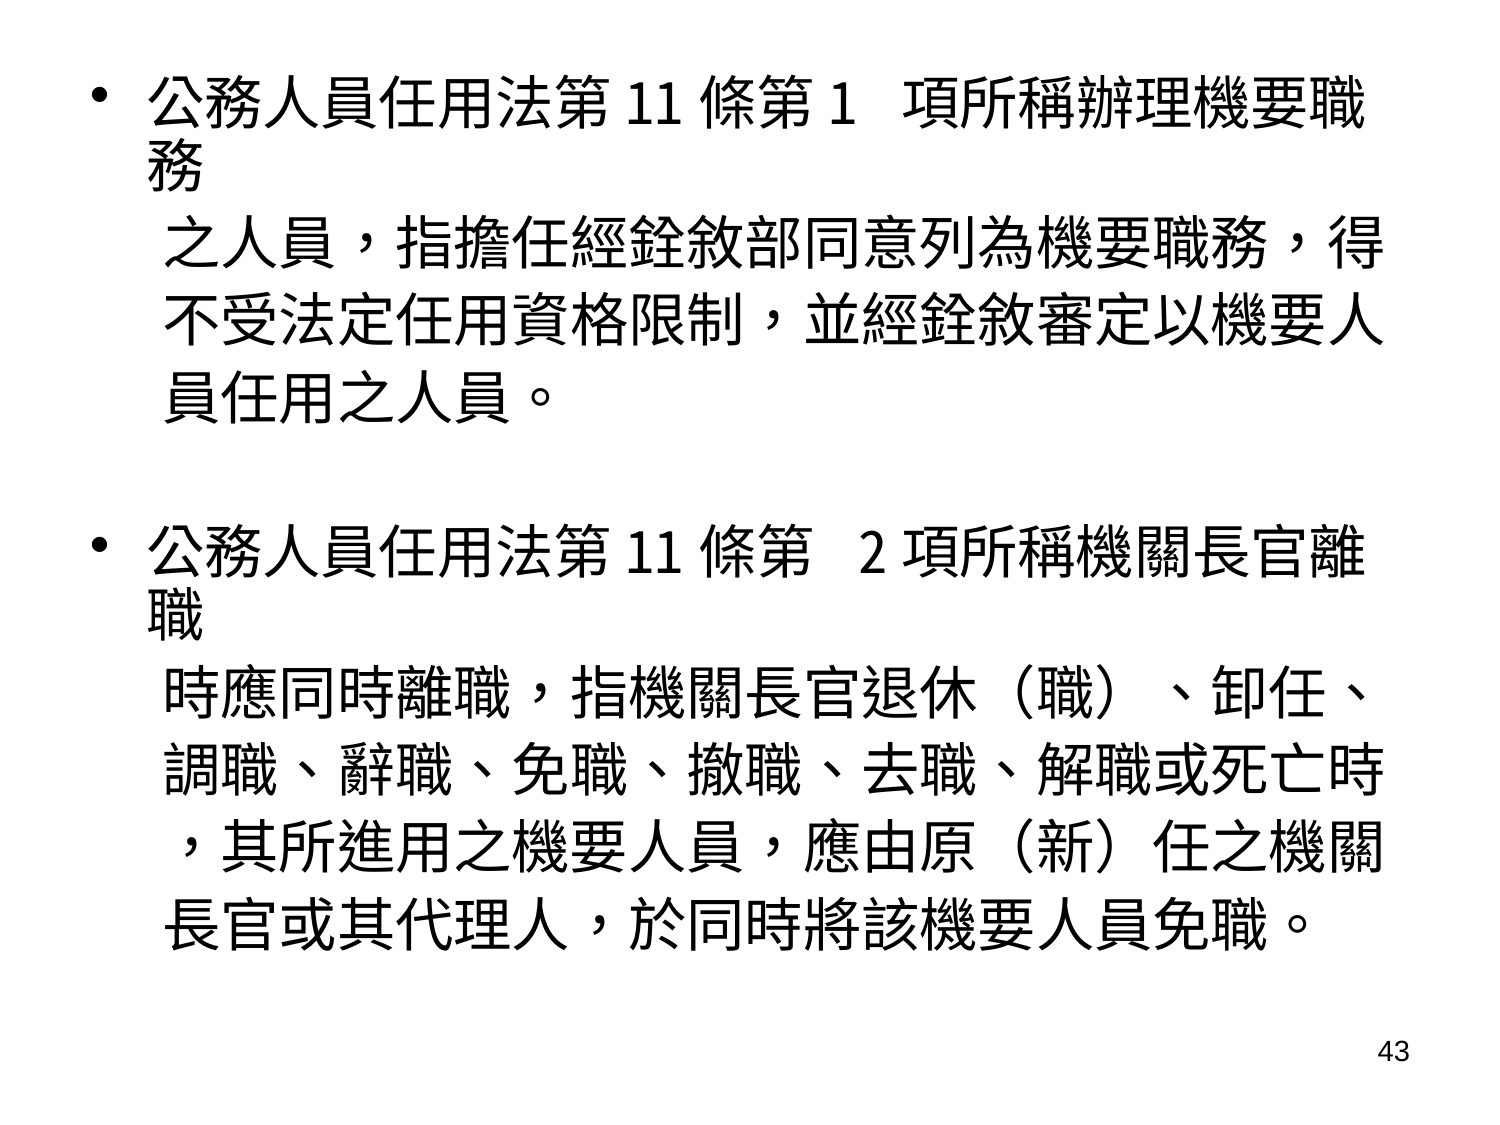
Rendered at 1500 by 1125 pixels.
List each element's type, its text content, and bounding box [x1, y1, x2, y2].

list 公務人員任用法第11條第1 項所稱辦理機要職務 之人員，指擔任經銓敘部同意列為機要職務，得 不受法定任用資格限制，並經銓敘審定以機要人 員任用之人員。 公務人員任用法第11條第 2項所稱機關長官離職 時應同時離職，指機關長官退休（職）、卸任、 調職、辭職、免職、撤職、去職、解職或死亡時 ，其所進用之機要人員，應由原（新）任之機關 長官或其代理人，於同時將該機要人員免職。 [75, 66, 1426, 1005]
